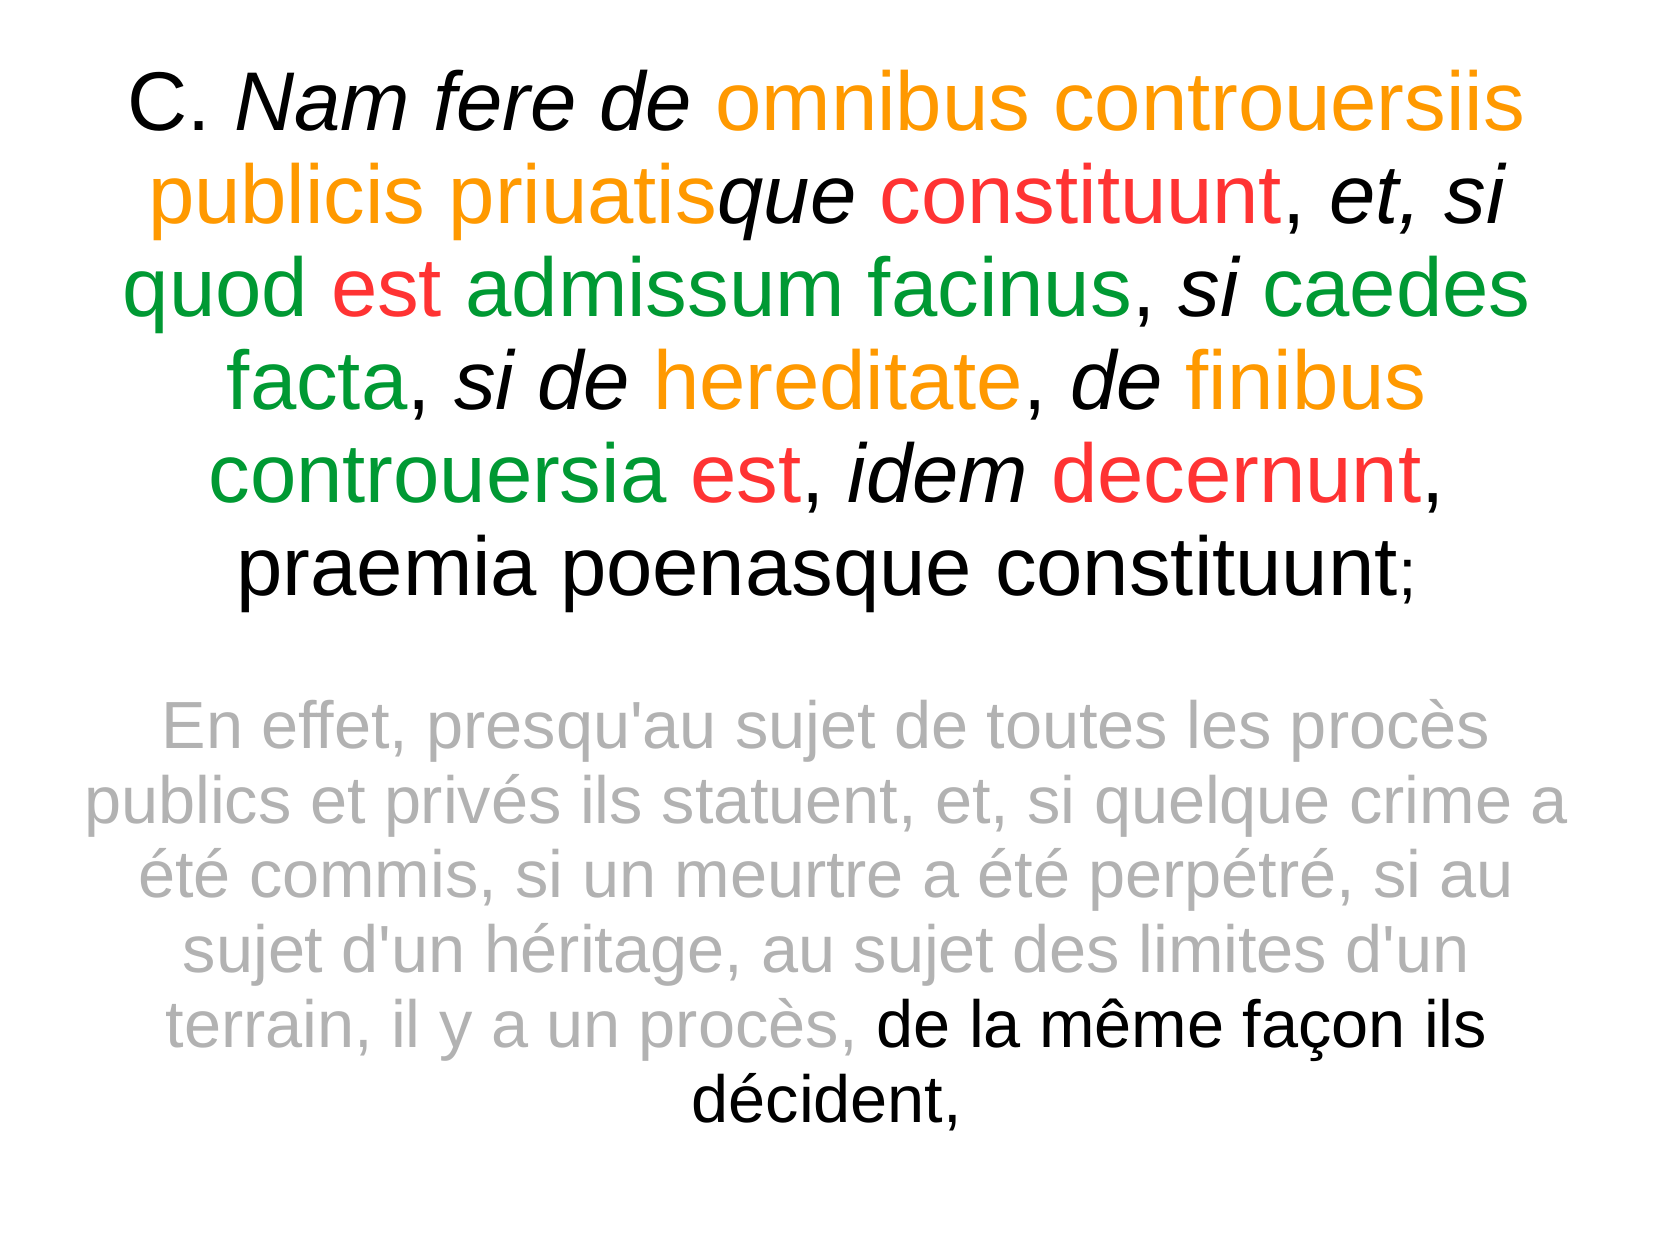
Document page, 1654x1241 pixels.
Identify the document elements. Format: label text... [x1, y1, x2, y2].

subtitle C. Nam fere de omnibus controuersiis publicis priuatisque constituunt, et, si quod est admissum facinus, si caedes facta, si de hereditate, de finibus controuersia est, idem decernunt, praemia poenasque constituunt; En effet, presqu'au sujet de toutes les procès publics et privés ils statuent, et, si quelque crime a été commis, si un meurtre a été perpétré, si au sujet d'un héritage, au sujet des limites d'un terrain, il y a un procès, de la même façon ils décident, [82, 54, 1571, 1137]
